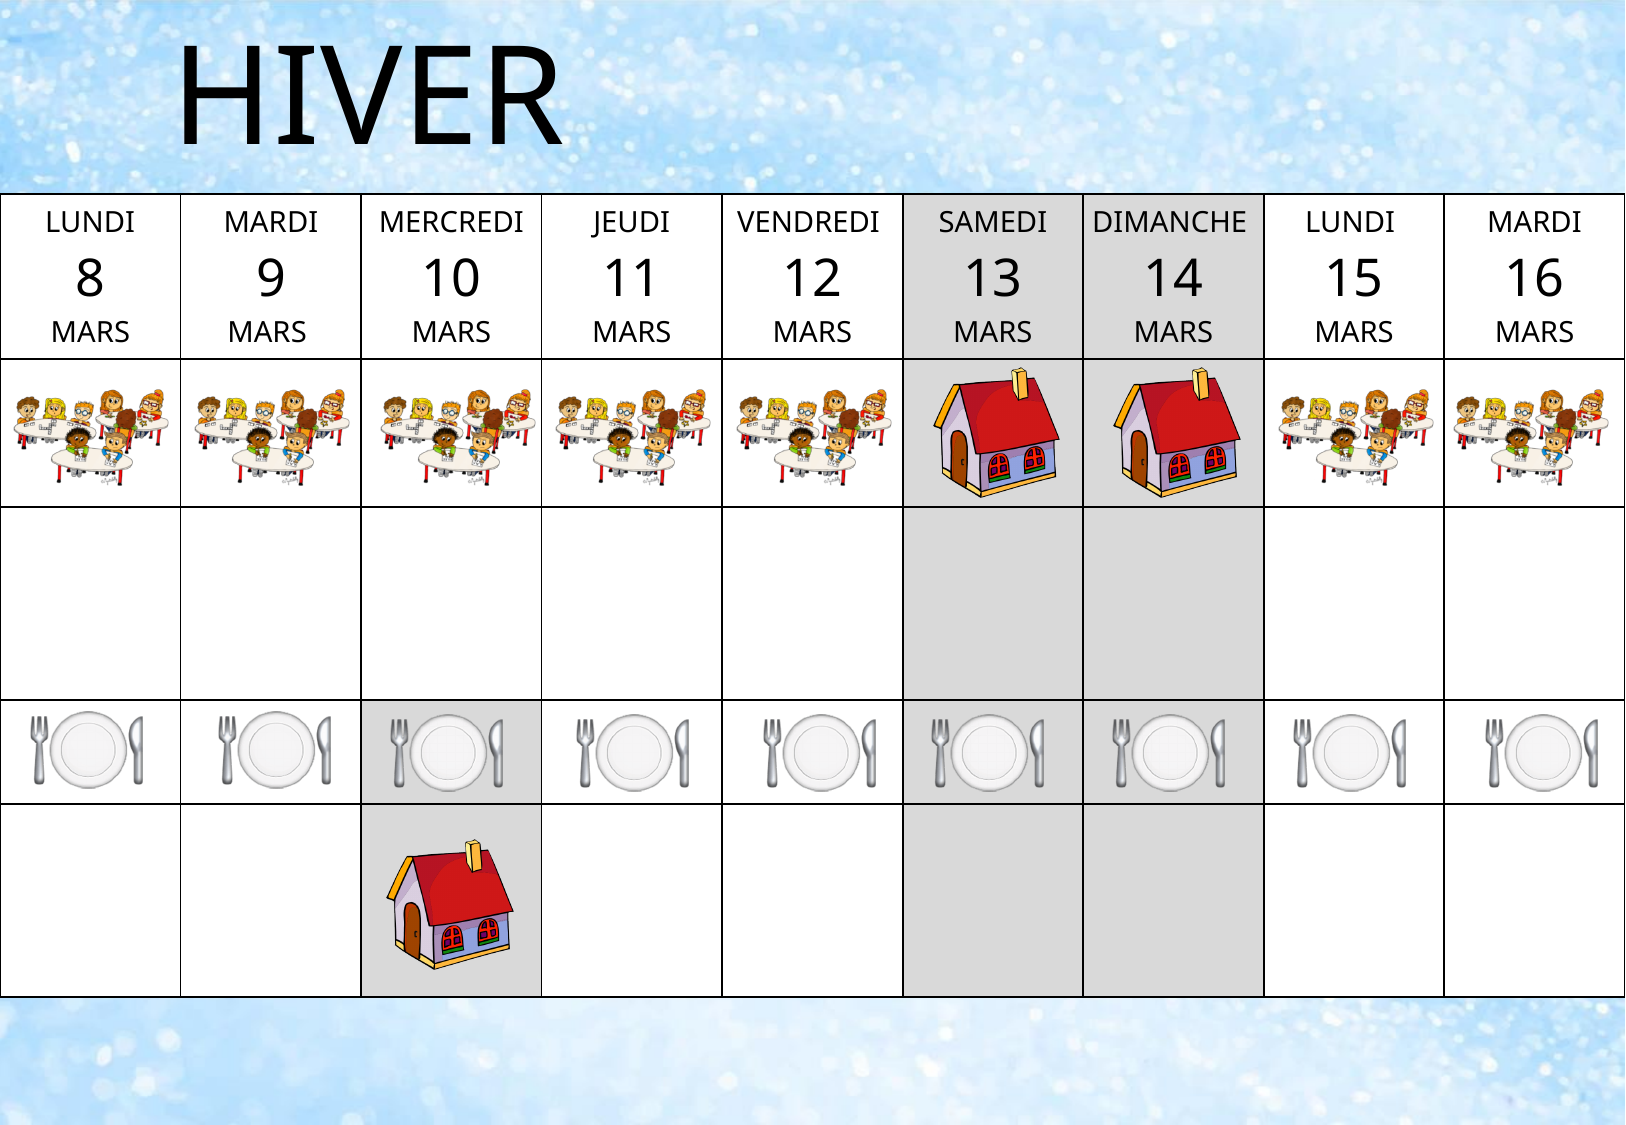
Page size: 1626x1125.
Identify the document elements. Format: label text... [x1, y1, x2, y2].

picture [1481, 692, 1602, 813]
table_cell [362, 360, 541, 506]
table_cell [335, 701, 360, 803]
table_cell [904, 805, 1082, 996]
table_cell [1445, 701, 1481, 803]
picture [759, 692, 880, 813]
table_cell [723, 805, 902, 996]
picture [933, 367, 1060, 498]
table_cell [1602, 701, 1624, 803]
picture [1278, 383, 1435, 490]
picture [194, 383, 351, 490]
picture [13, 383, 170, 490]
table_cell [1445, 805, 1624, 996]
table_cell [1265, 360, 1443, 506]
table_cell [1229, 701, 1263, 803]
table_cell [542, 508, 721, 699]
table_cell [1265, 508, 1443, 699]
picture [572, 692, 693, 813]
picture [214, 689, 335, 811]
text_box HIVER [164, 0, 573, 180]
table_cell [693, 701, 721, 803]
table_cell [542, 805, 721, 996]
table_cell [1, 701, 26, 803]
table_cell [542, 701, 572, 803]
table_cell [362, 701, 386, 803]
table_cell [723, 360, 902, 506]
table_cell [1265, 805, 1443, 996]
table_cell [362, 508, 541, 699]
table_header LUNDI 15 MARS [1265, 195, 1443, 358]
table_cell [1445, 360, 1624, 506]
table_cell [1, 805, 180, 996]
table_cell [1265, 701, 1289, 803]
table_cell [880, 701, 902, 803]
table_cell [147, 701, 180, 803]
picture [1113, 367, 1241, 498]
table_cell [1445, 508, 1624, 699]
table_cell [542, 360, 721, 506]
table_cell [1048, 701, 1082, 803]
picture [0, 998, 1625, 1125]
table_cell [904, 701, 927, 803]
table_header SAMEDI 13 MARS [904, 195, 1082, 358]
picture [0, 0, 1625, 193]
picture [26, 689, 147, 811]
table_cell [181, 508, 360, 699]
table_cell [723, 701, 759, 803]
table_header MARDI 9 MARS [181, 195, 360, 358]
table_header JEUDI 11 MARS [542, 195, 721, 358]
table_cell [1084, 805, 1263, 996]
picture [736, 383, 893, 490]
table_header LUNDI 8 MARS [1, 195, 180, 358]
table_cell [1, 508, 180, 699]
table_cell [362, 805, 541, 996]
picture [1289, 692, 1410, 813]
picture [1453, 383, 1610, 490]
table_cell [507, 701, 541, 803]
table_cell [723, 508, 902, 699]
table_cell [904, 360, 1082, 506]
picture [1108, 692, 1229, 813]
table_cell [1, 360, 180, 506]
table_cell [1084, 360, 1263, 506]
picture [386, 692, 507, 813]
table_cell [904, 508, 1082, 699]
table_cell [181, 360, 360, 506]
picture [927, 692, 1048, 813]
table_cell [1084, 508, 1263, 699]
table_header DIMANCHE 14 MARS [1084, 195, 1263, 358]
table_header MERCREDI 10 MARS [362, 195, 541, 358]
picture [555, 383, 712, 490]
picture [386, 839, 514, 970]
table_cell [1410, 701, 1443, 803]
table_header VENDREDI 12 MARS [723, 195, 902, 358]
table_header MARDI 16 MARS [1445, 195, 1624, 358]
table_cell [1084, 701, 1108, 803]
table_cell [181, 805, 360, 996]
picture [380, 383, 537, 490]
table_cell [181, 701, 214, 803]
